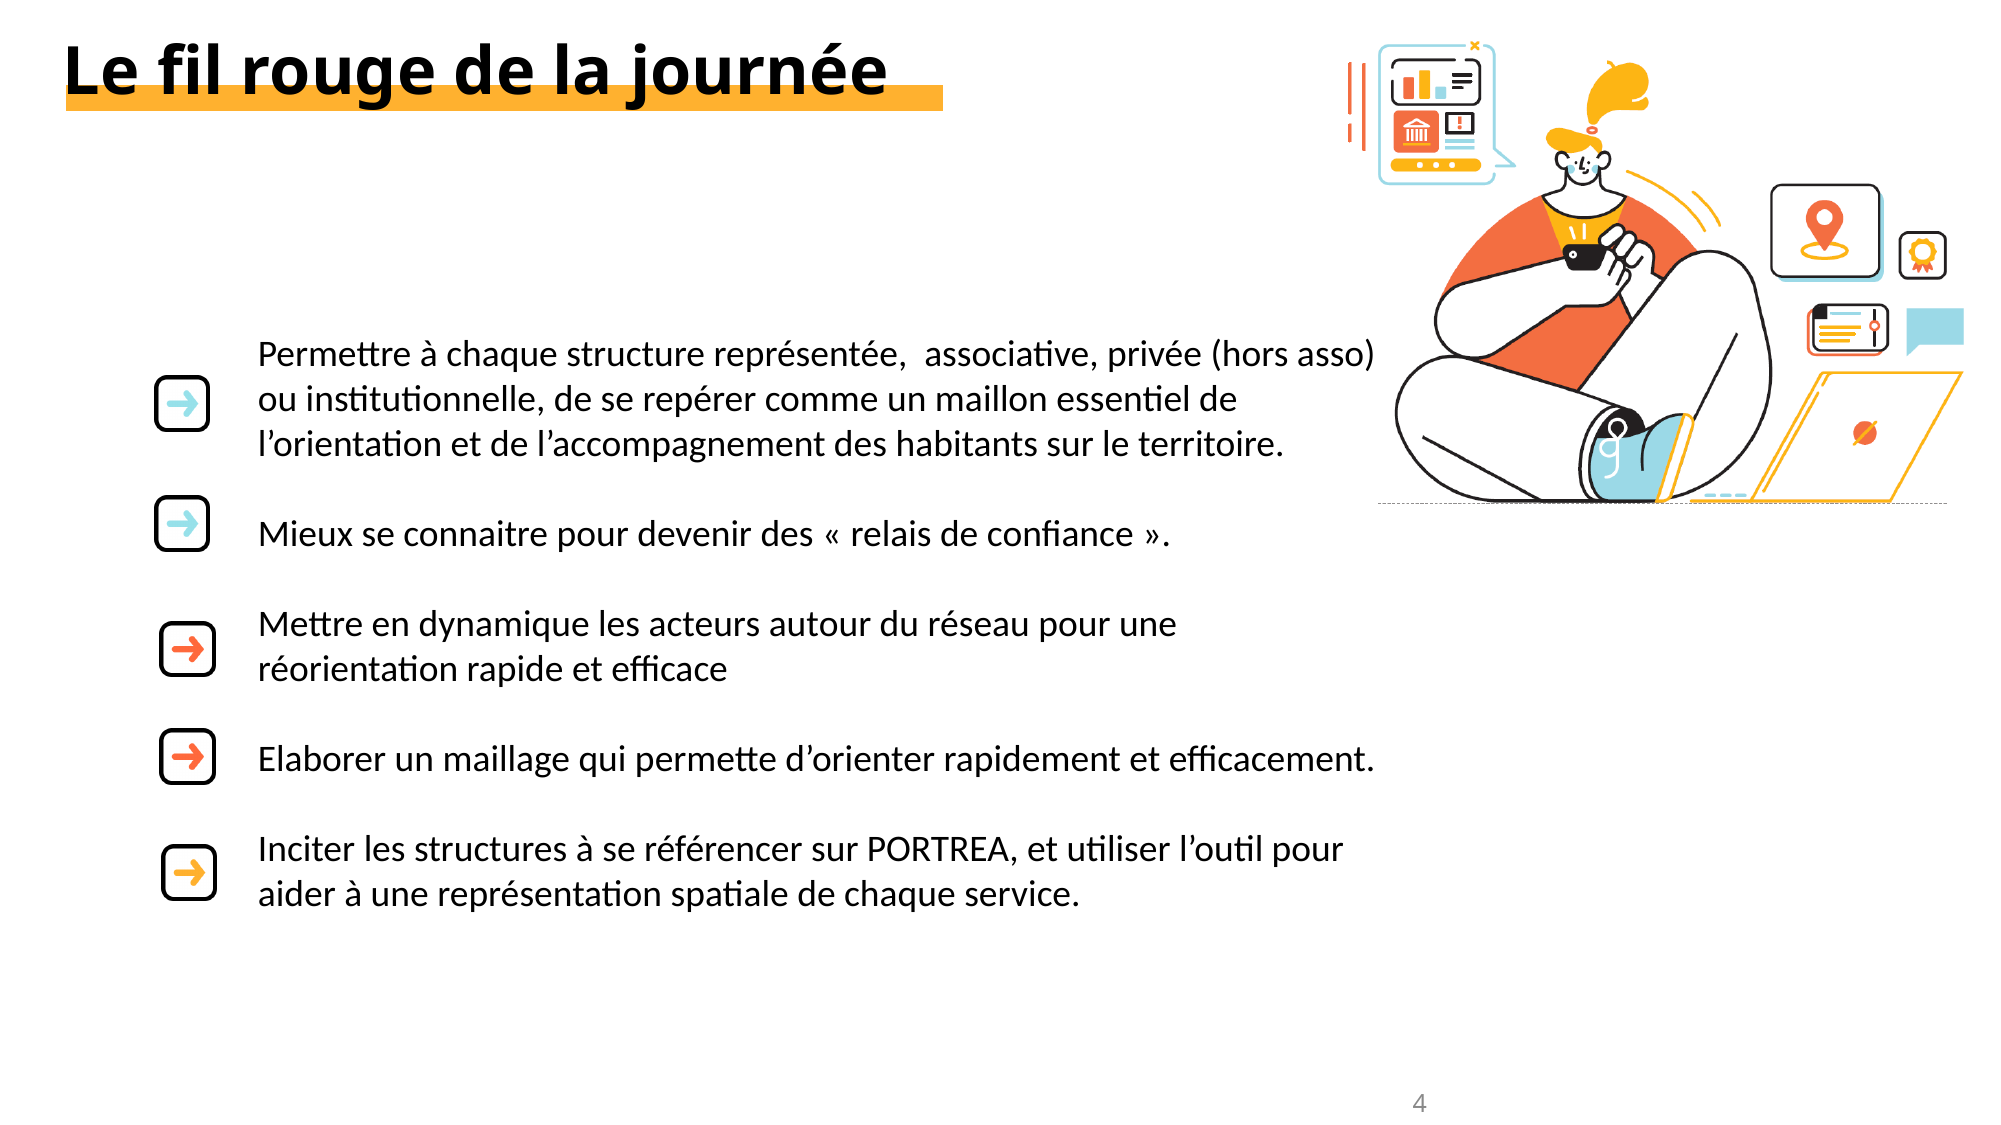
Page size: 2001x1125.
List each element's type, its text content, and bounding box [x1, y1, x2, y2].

text_box 4 [1397, 1074, 1848, 1125]
text_box Permettre à chaque structure représentée, associative, privée (hors asso) ou institutionnelle, de se repérer comme un maillon essentiel de l’orientation et de l’accompagnement des habitants sur le territoire. Mieux se connaitre pour devenir des « relais de confiance ». Mettre en dynamique les acteurs autour du réseau pour une réorientation rapide et efficace Elaborer un maillage qui permette d’orienter rapidement et efficacement. Inciter les structures à se référencer sur PORTREA, et utiliser l’outil pour aider à une représentation spatiale de chaque service. [242, 321, 1398, 928]
picture [159, 621, 216, 677]
picture [154, 495, 210, 552]
picture [161, 844, 217, 901]
picture [1330, 18, 1979, 515]
picture [159, 728, 216, 785]
text_box Le fil rouge de la journée [48, 29, 1051, 113]
picture [154, 375, 210, 432]
